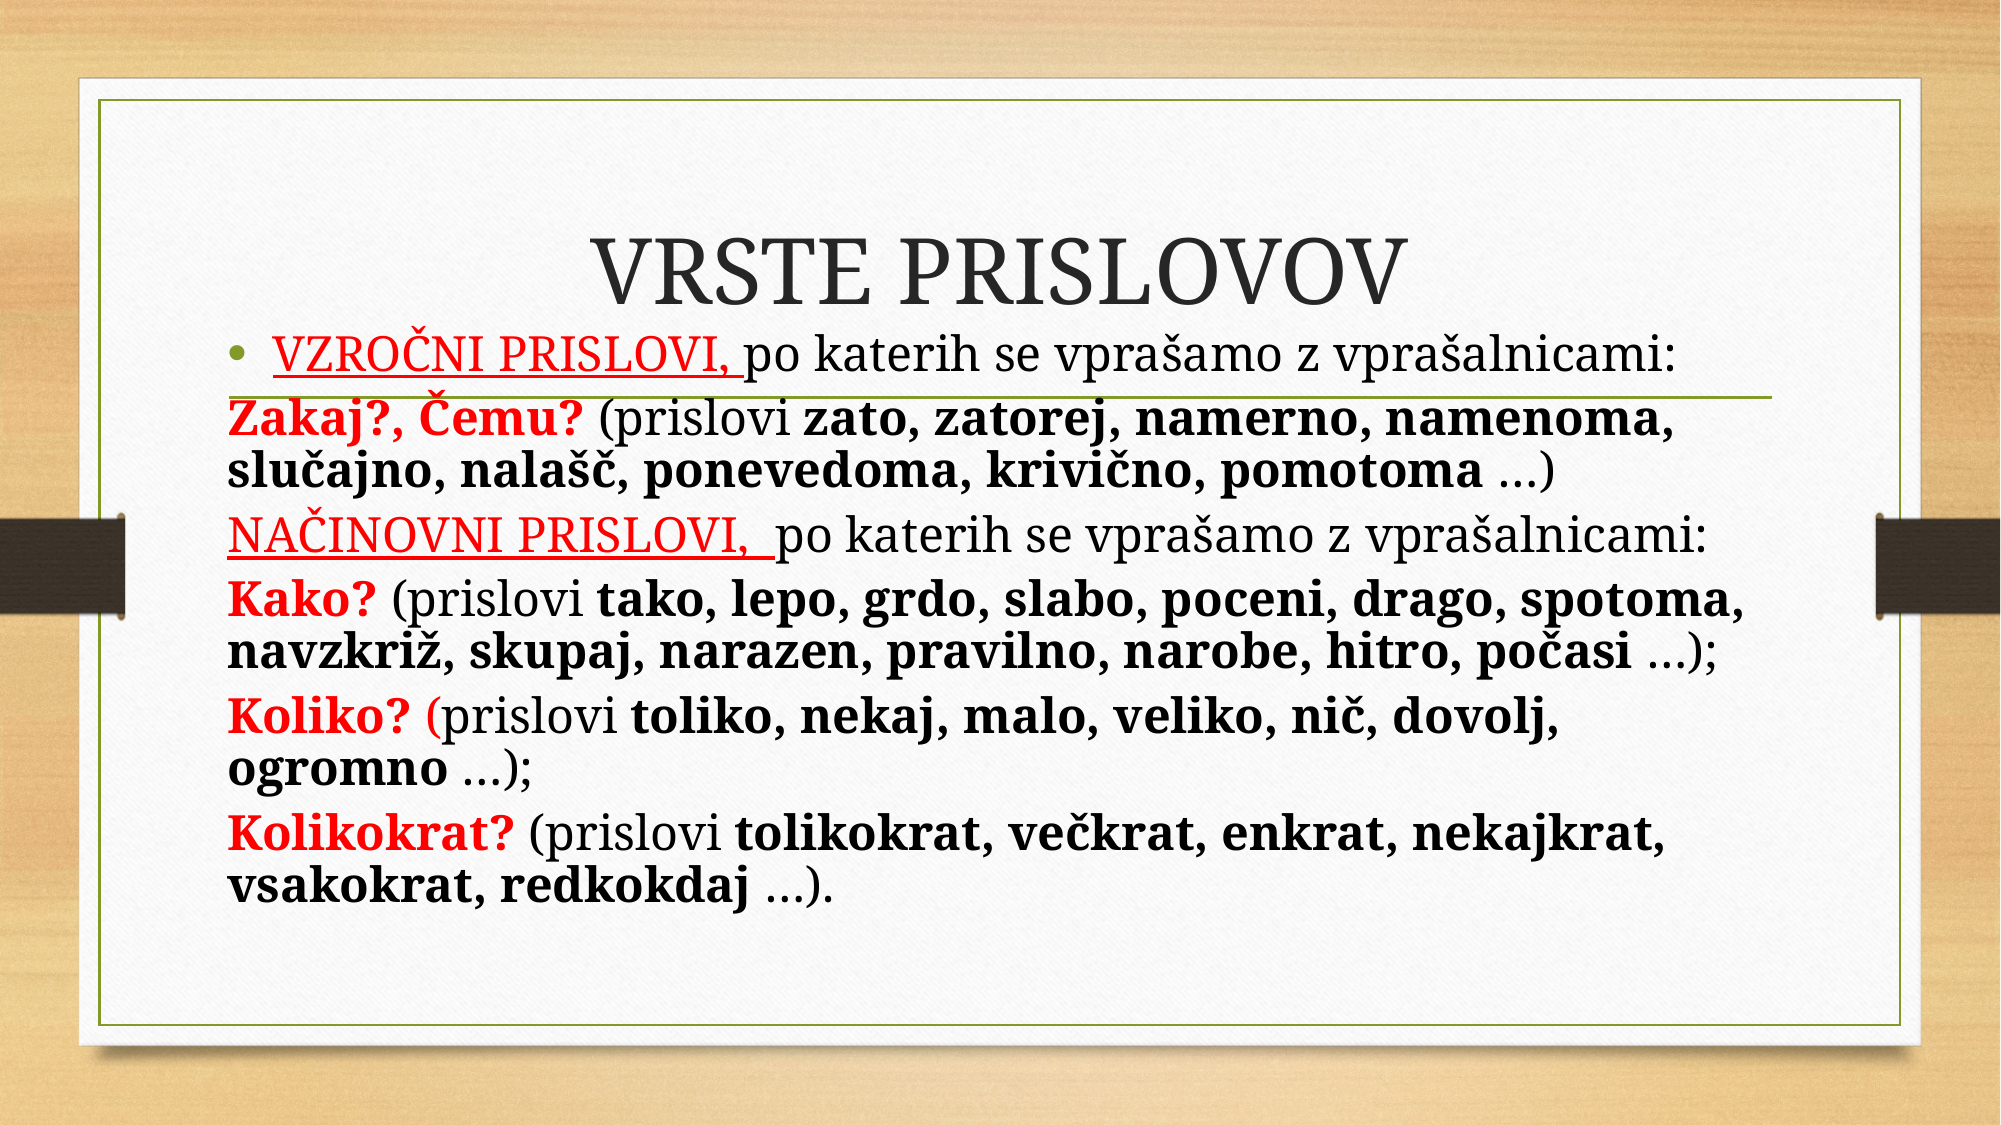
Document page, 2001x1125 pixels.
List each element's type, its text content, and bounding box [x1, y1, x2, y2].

title VRSTE PRISLOVOV [212, 161, 1788, 321]
list VZROČNI PRISLOVI, po katerih se vprašamo z vprašalnicami: Zakaj?, Čemu? (prislovi zato, zatorej, namerno, namenoma, slučajno, nalašč, ponevedoma, krivično, pomotoma …) NAČINOVNI PRISLOVI, po katerih se vprašamo z vprašalnicami: Kako? (prislovi tako, lepo, grdo, slabo, poceni, drago, spotoma, navzkriž, skupaj, narazen, pravilno, narobe, hitro, počasi …); Koliko? (prislovi toliko, nekaj, malo, veliko, nič, dovolj, ogromno …); Kolikokrat? (prislovi tolikokrat, večkrat, enkrat, nekajkrat, vsakokrat, redkokdaj …). [212, 321, 1788, 964]
